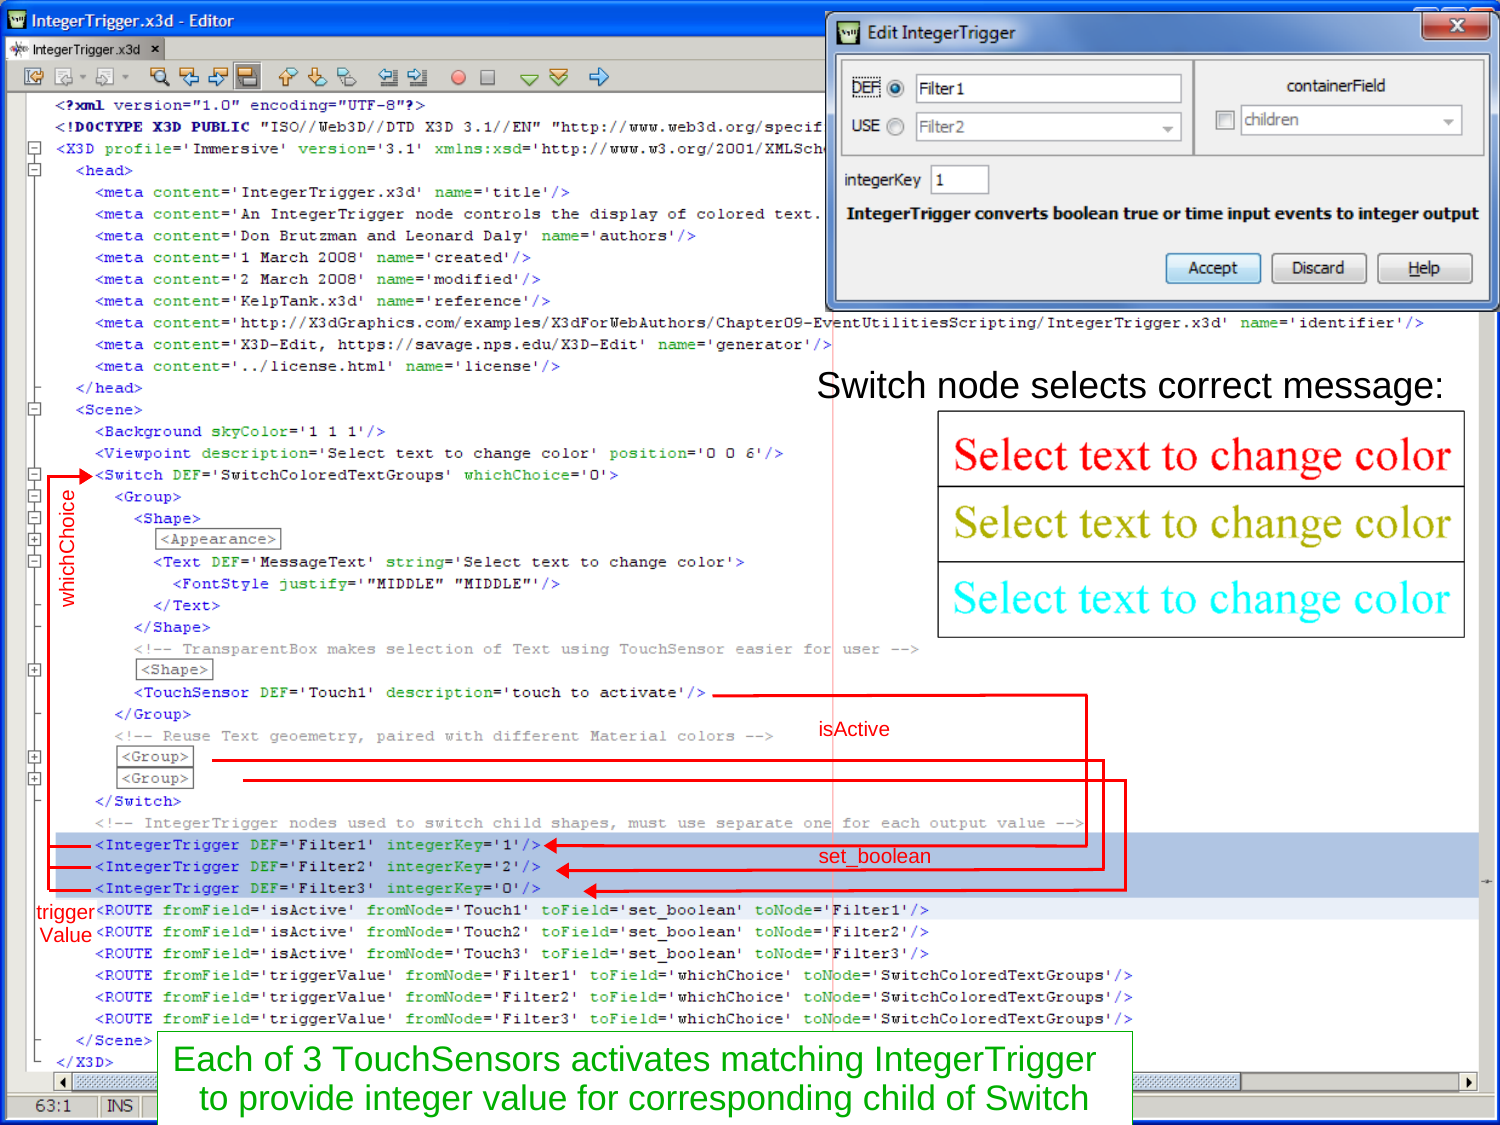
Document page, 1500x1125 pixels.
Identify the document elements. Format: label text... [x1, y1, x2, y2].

text_box whichChoice [48, 475, 86, 623]
text_box Switch node selects correct message: [801, 357, 1460, 415]
text_box set_boolean [803, 837, 947, 876]
text_box trigger Value [21, 893, 111, 954]
picture [0, 0, 1500, 1125]
text_box Each of 3 TouchSensors activates matching IntegerTrigger to provide integer value for corresponding child of Switch [157, 1031, 1133, 1125]
text_box isActive [803, 710, 905, 748]
